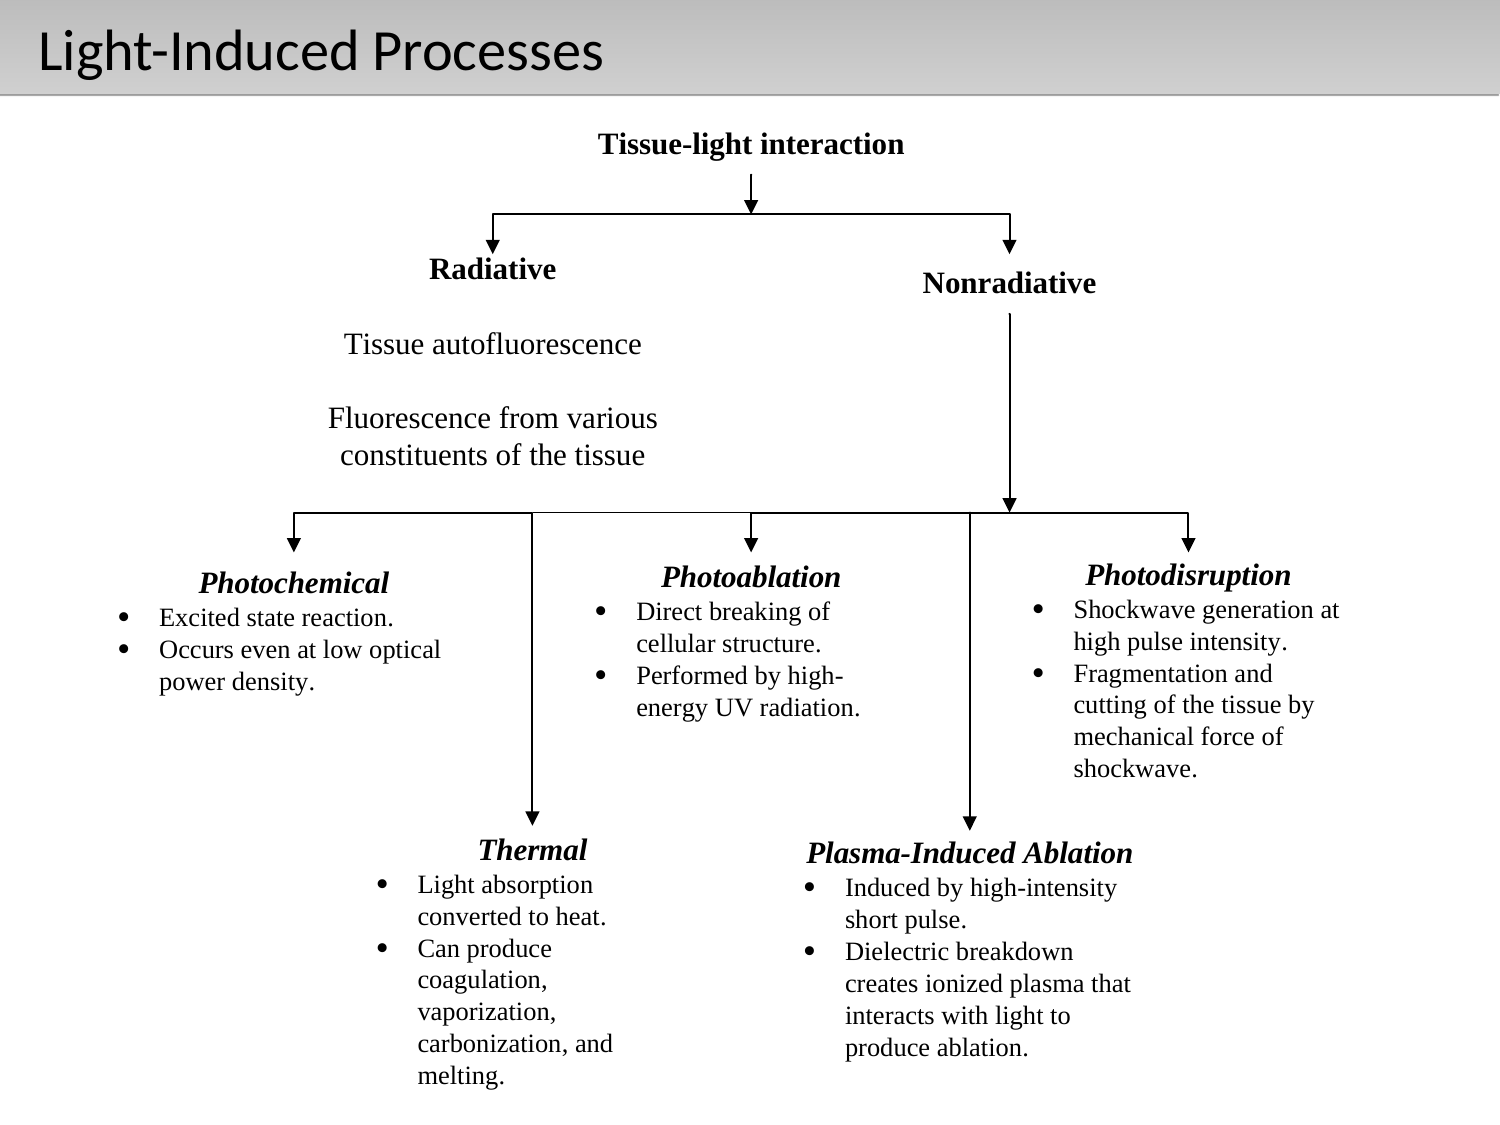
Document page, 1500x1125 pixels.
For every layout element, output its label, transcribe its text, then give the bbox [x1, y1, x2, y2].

title Light-Induced Processes [24, 0, 1479, 82]
chart [112, 112, 1351, 1102]
